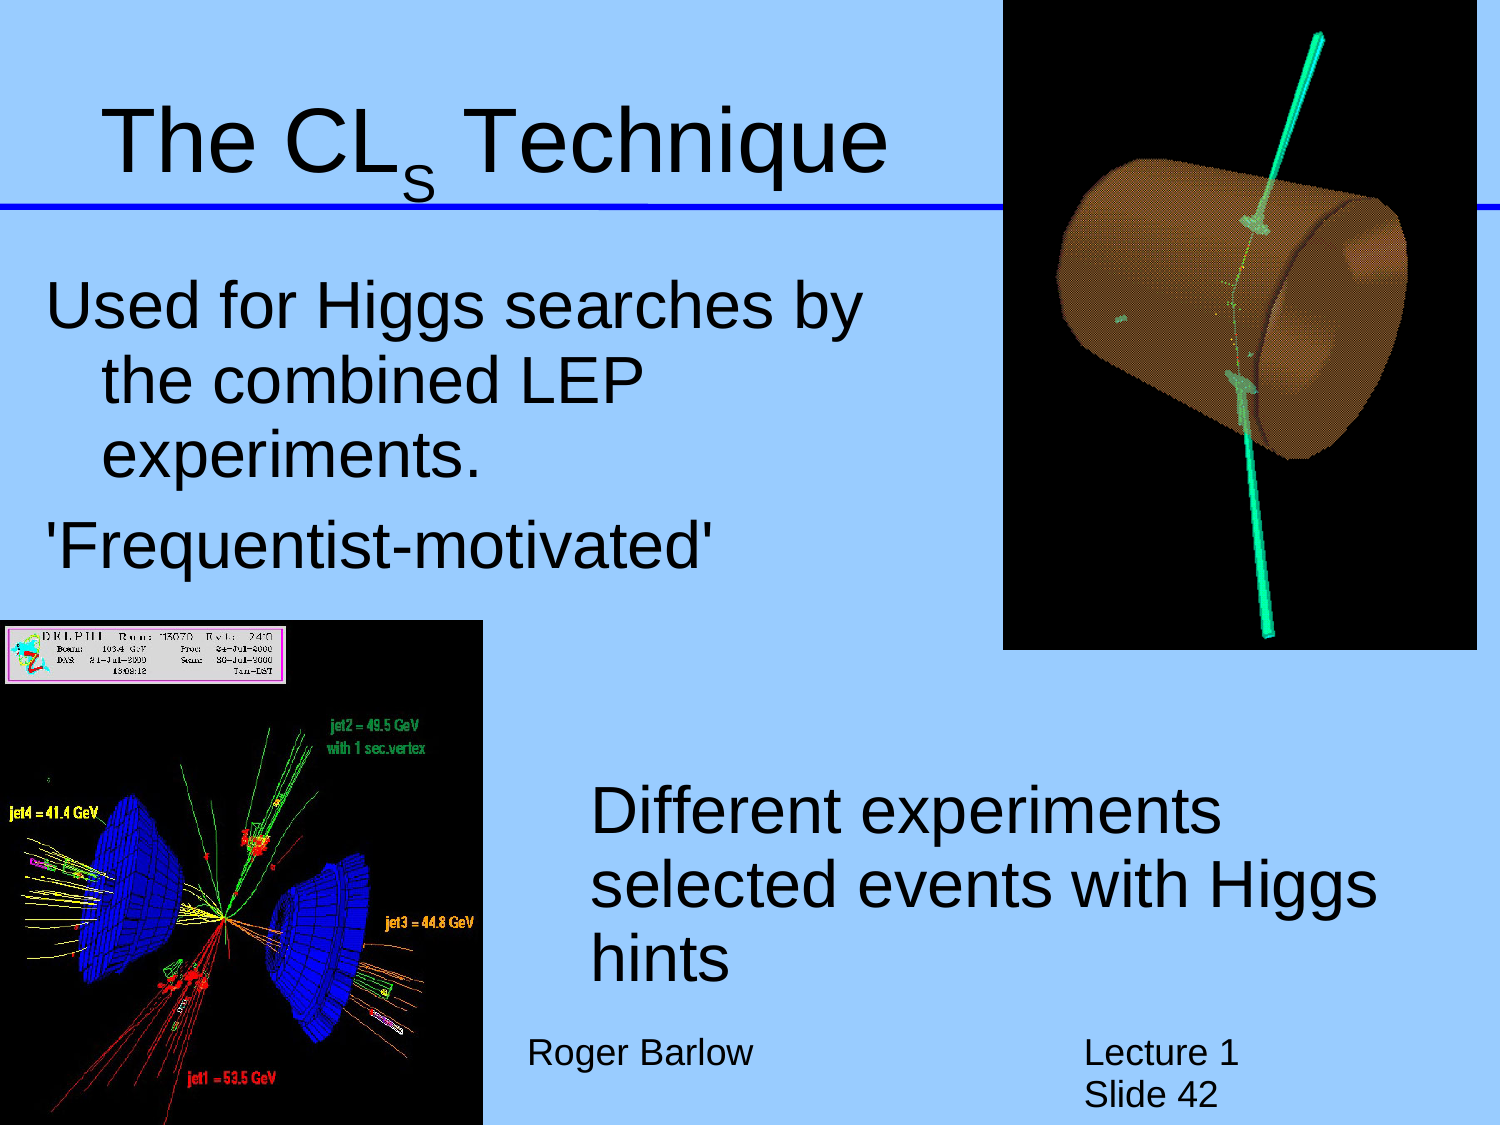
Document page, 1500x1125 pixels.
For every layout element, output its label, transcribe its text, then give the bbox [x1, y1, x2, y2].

subtitle Used for Higgs searches by the combined LEP experiments. 'Frequentist-motivated' [45, 264, 946, 766]
text_box Different experiments selected events with Higgs hints [590, 679, 1491, 1087]
picture [1003, 0, 1477, 650]
title The CLS Technique [75, 45, 1003, 233]
picture [0, 620, 483, 1125]
